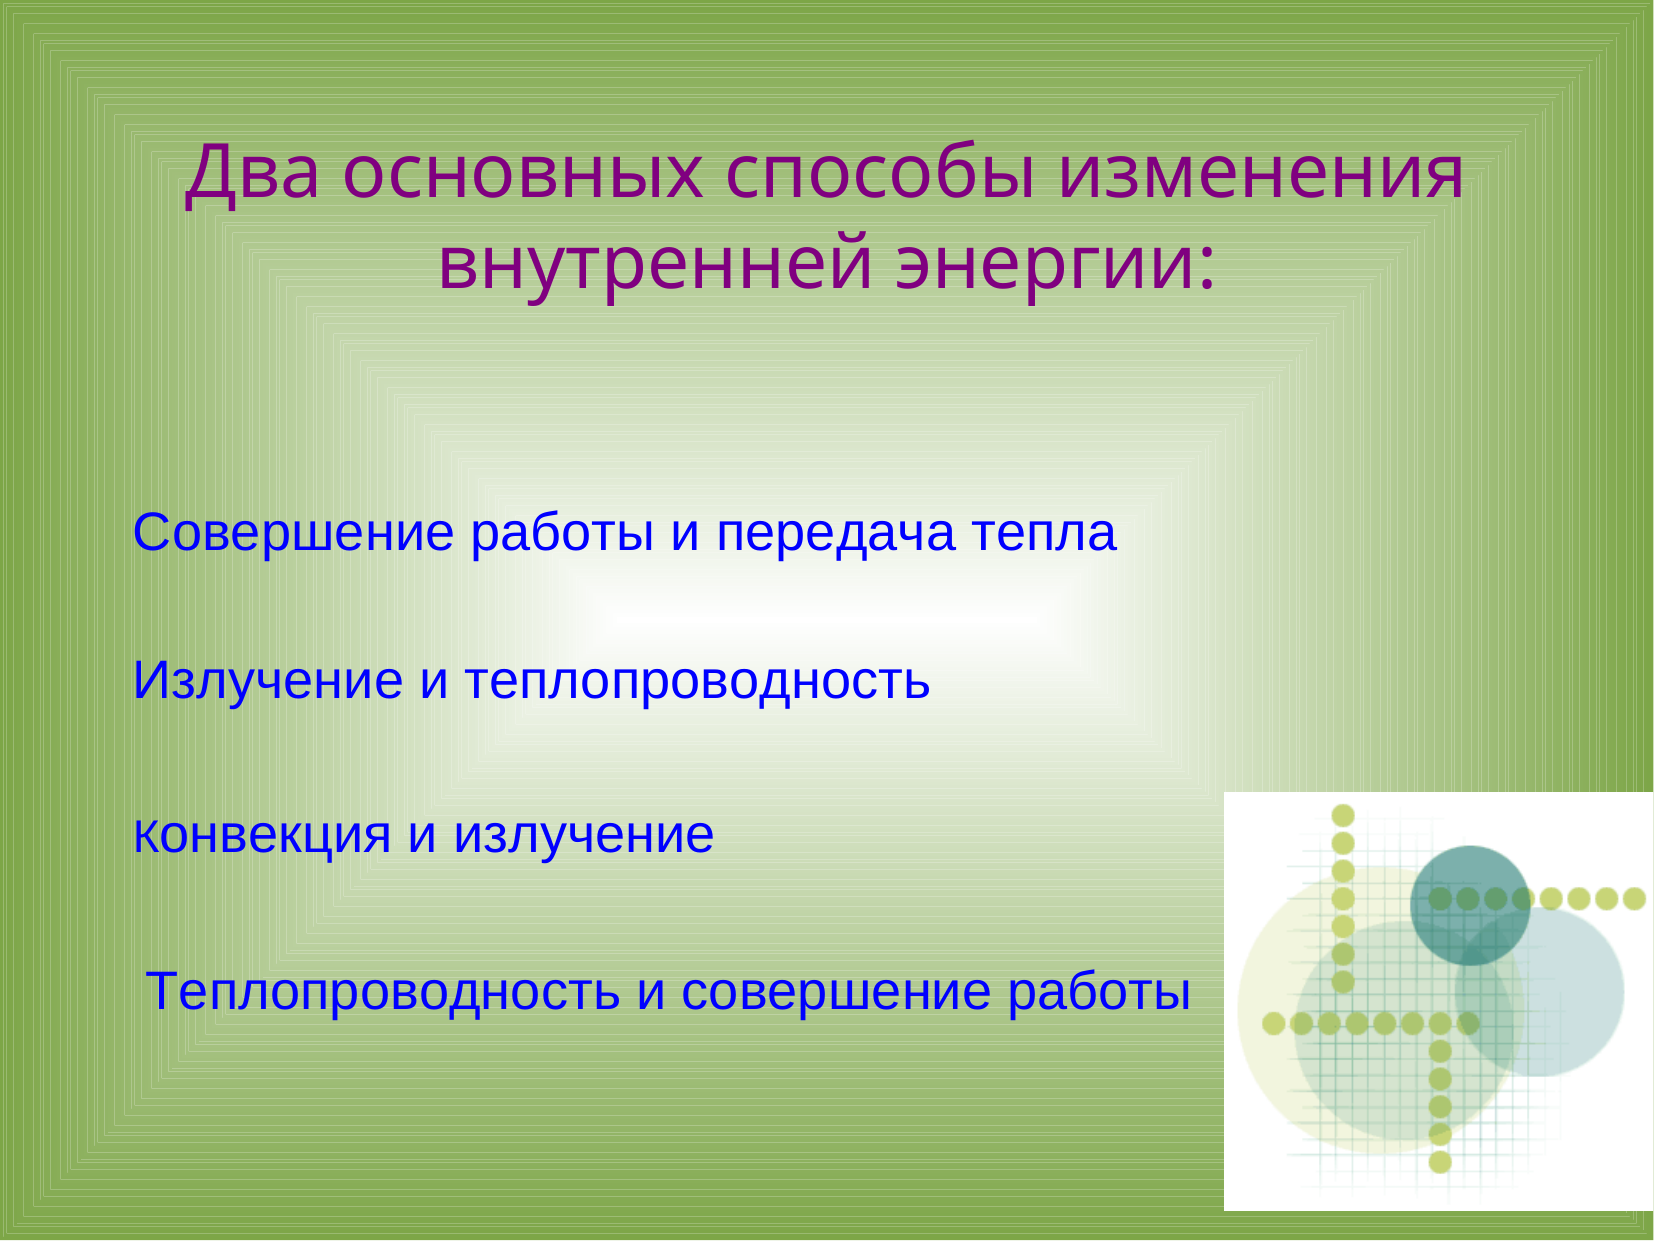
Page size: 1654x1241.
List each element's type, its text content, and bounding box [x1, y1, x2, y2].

text_box Совершение работы и передача тепла [118, 495, 1241, 571]
text_box Теплопроводность и совершение работы [118, 953, 1241, 1029]
text_box Конвекция и излучение [118, 797, 1064, 873]
picture [1224, 792, 1654, 1211]
text_box Излучение и теплопроводность [118, 642, 1064, 718]
text_box Два основных способы изменения внутренней энергии: [121, 86, 1533, 340]
